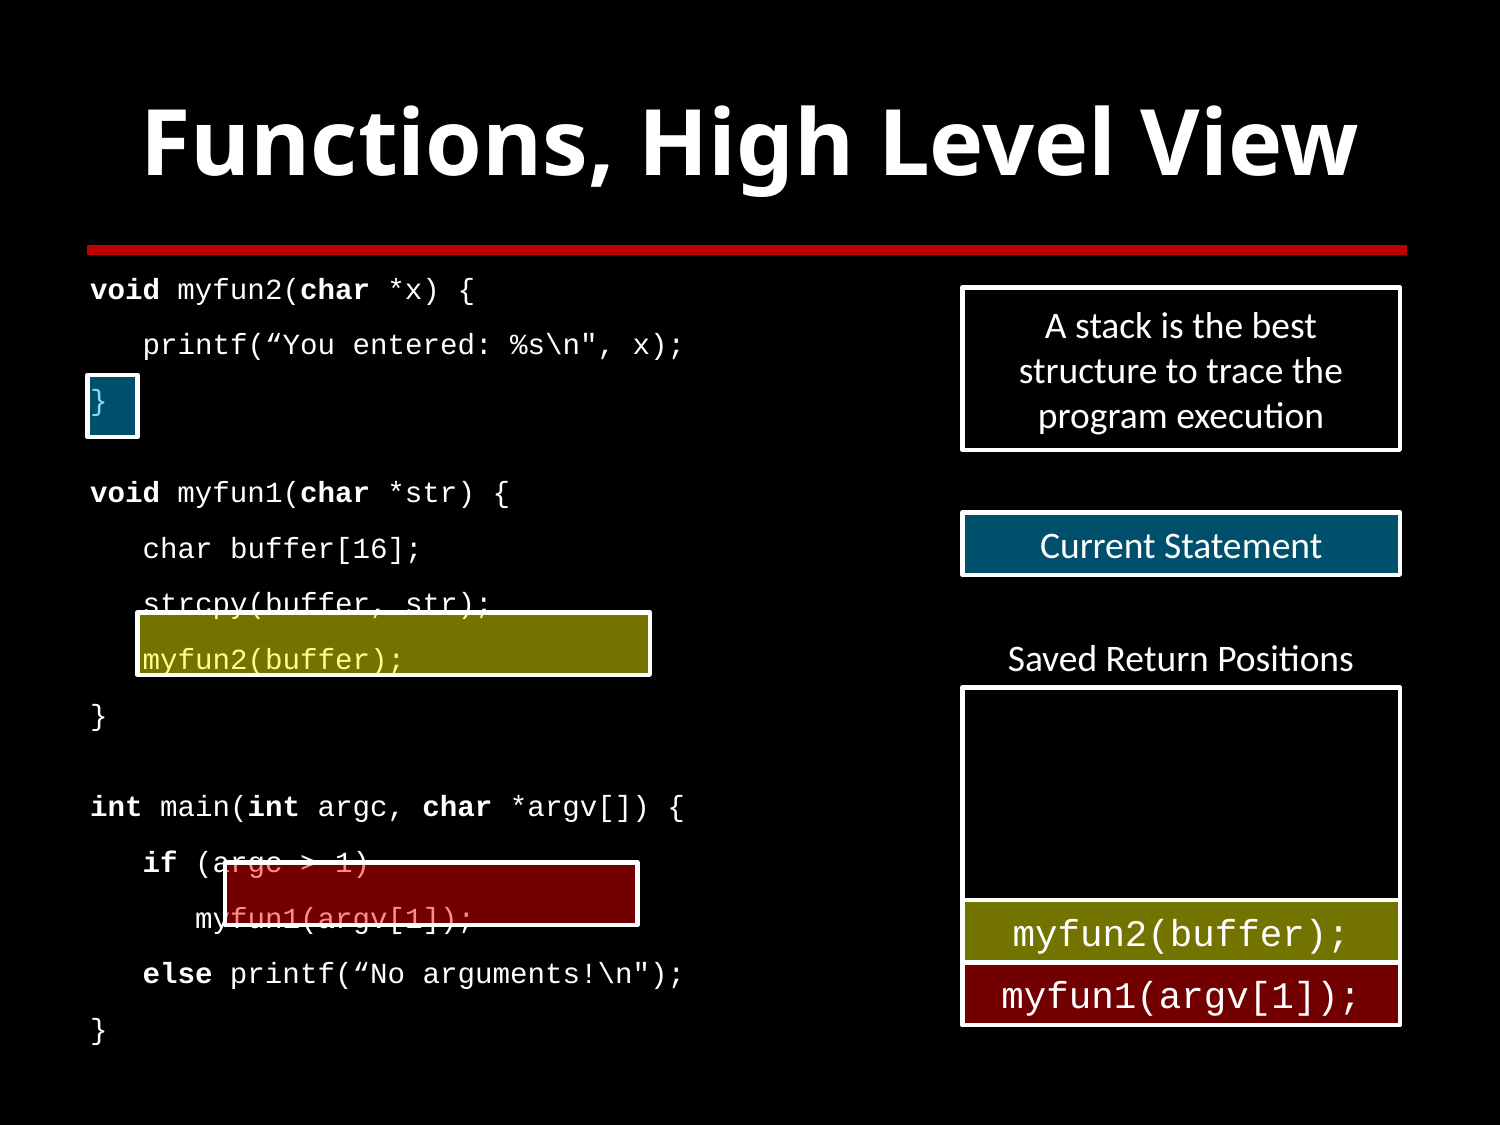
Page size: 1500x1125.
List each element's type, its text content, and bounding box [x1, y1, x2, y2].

text_box [87, 374, 138, 438]
text_box myfun2(buffer); [962, 899, 1400, 963]
text_box [225, 862, 638, 925]
text_box A stack is the best structure to trace the program execution [962, 287, 1400, 450]
title Functions, High Level View [75, 45, 1425, 233]
text_box [962, 688, 1400, 899]
text_box Current Statement [962, 512, 1400, 575]
text_box myfun1(argv[1]); [962, 963, 1400, 1025]
text_box [137, 612, 650, 675]
list void myfun2(char *x) { printf(“You entered: %s\n", x); } void myfun1(char *str) { char buffer[16]; strcpy(buffer, str); myfun2(buffer); } int main(int argc, char *argv[]) { if (argc > 1) myfun1(argv[1]); else printf(“No arguments!\n"); } [75, 262, 1425, 1063]
text_box Saved Return Positions [962, 624, 1400, 688]
